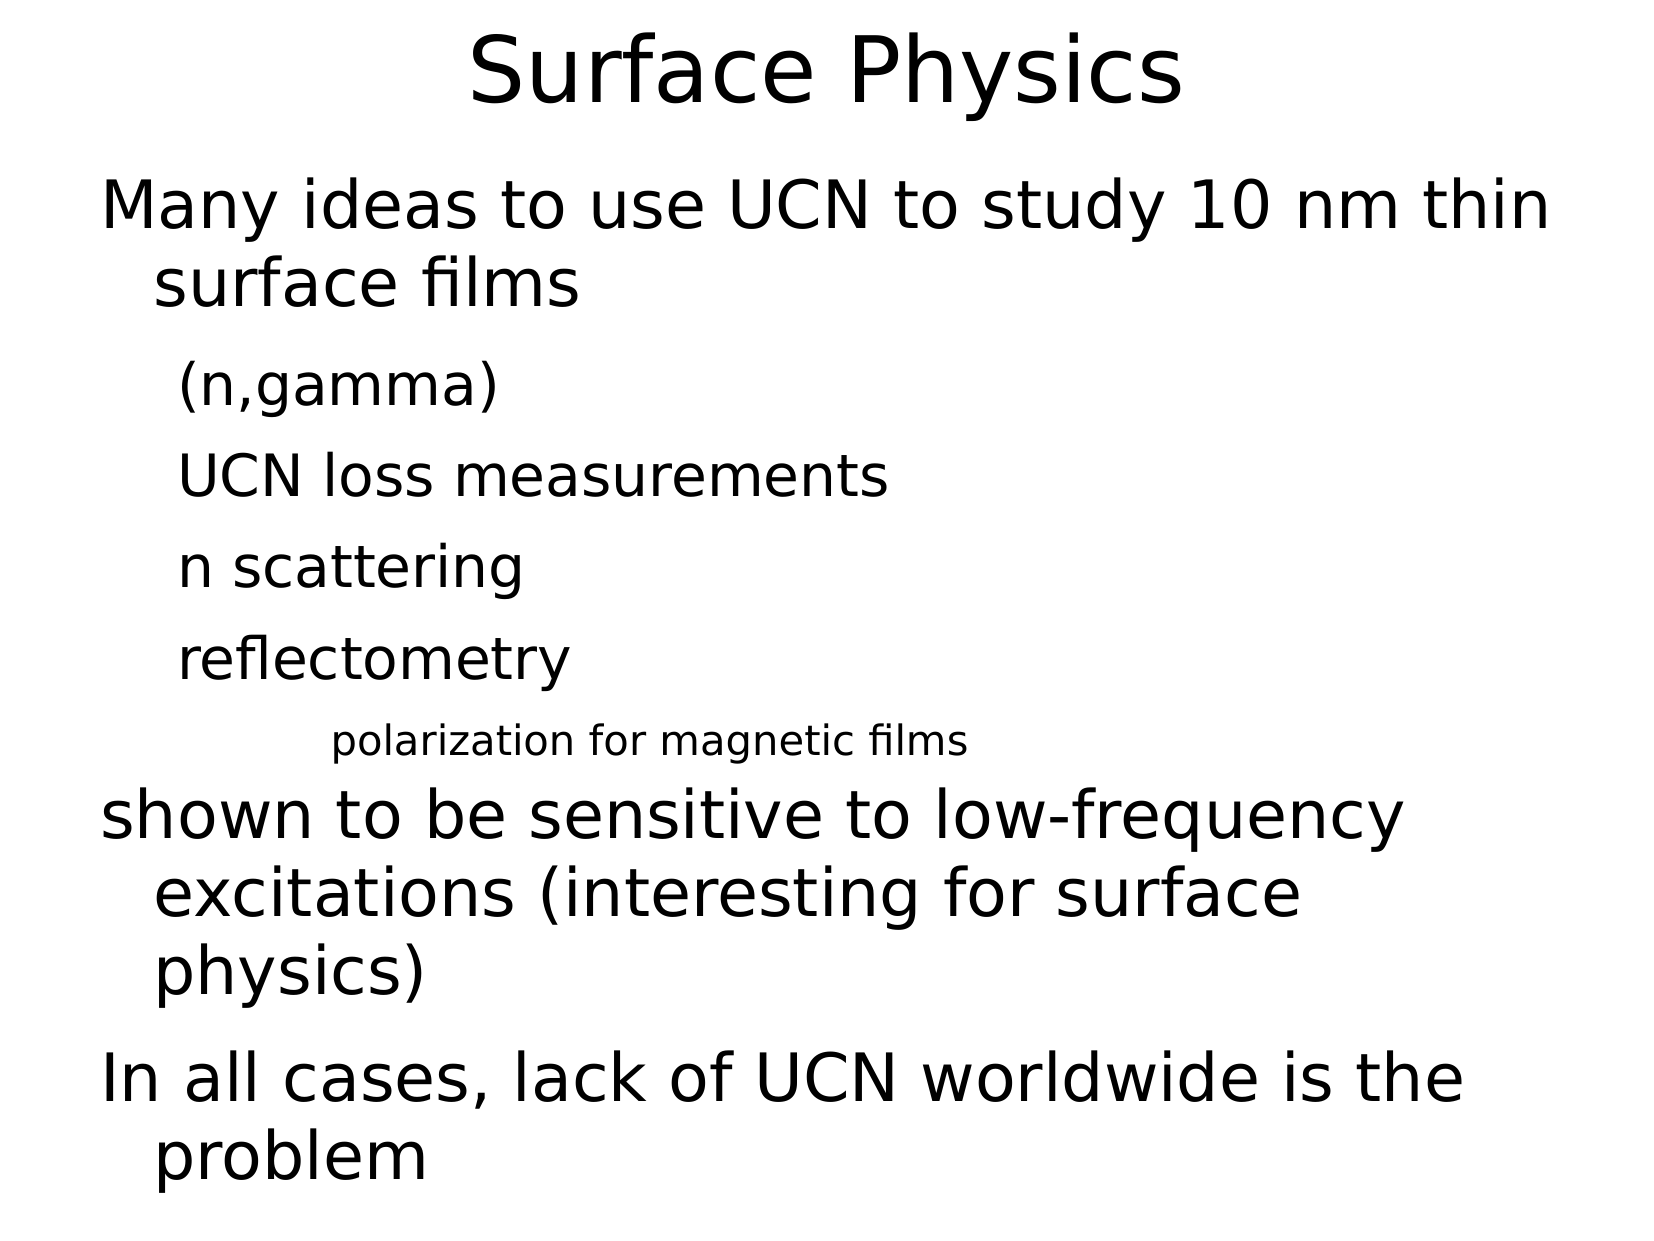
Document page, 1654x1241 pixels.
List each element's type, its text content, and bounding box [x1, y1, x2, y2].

title Surface Physics [82, 0, 1571, 166]
list Many ideas to use UCN to study 10 nm thin surface films (n,gamma) UCN loss measurements n scattering reflectometry polarization for magnetic films shown to be sensitive to low-frequency excitations (interesting for surface physics) In all cases, lack of UCN worldwide is the problem [82, 166, 1571, 1196]
